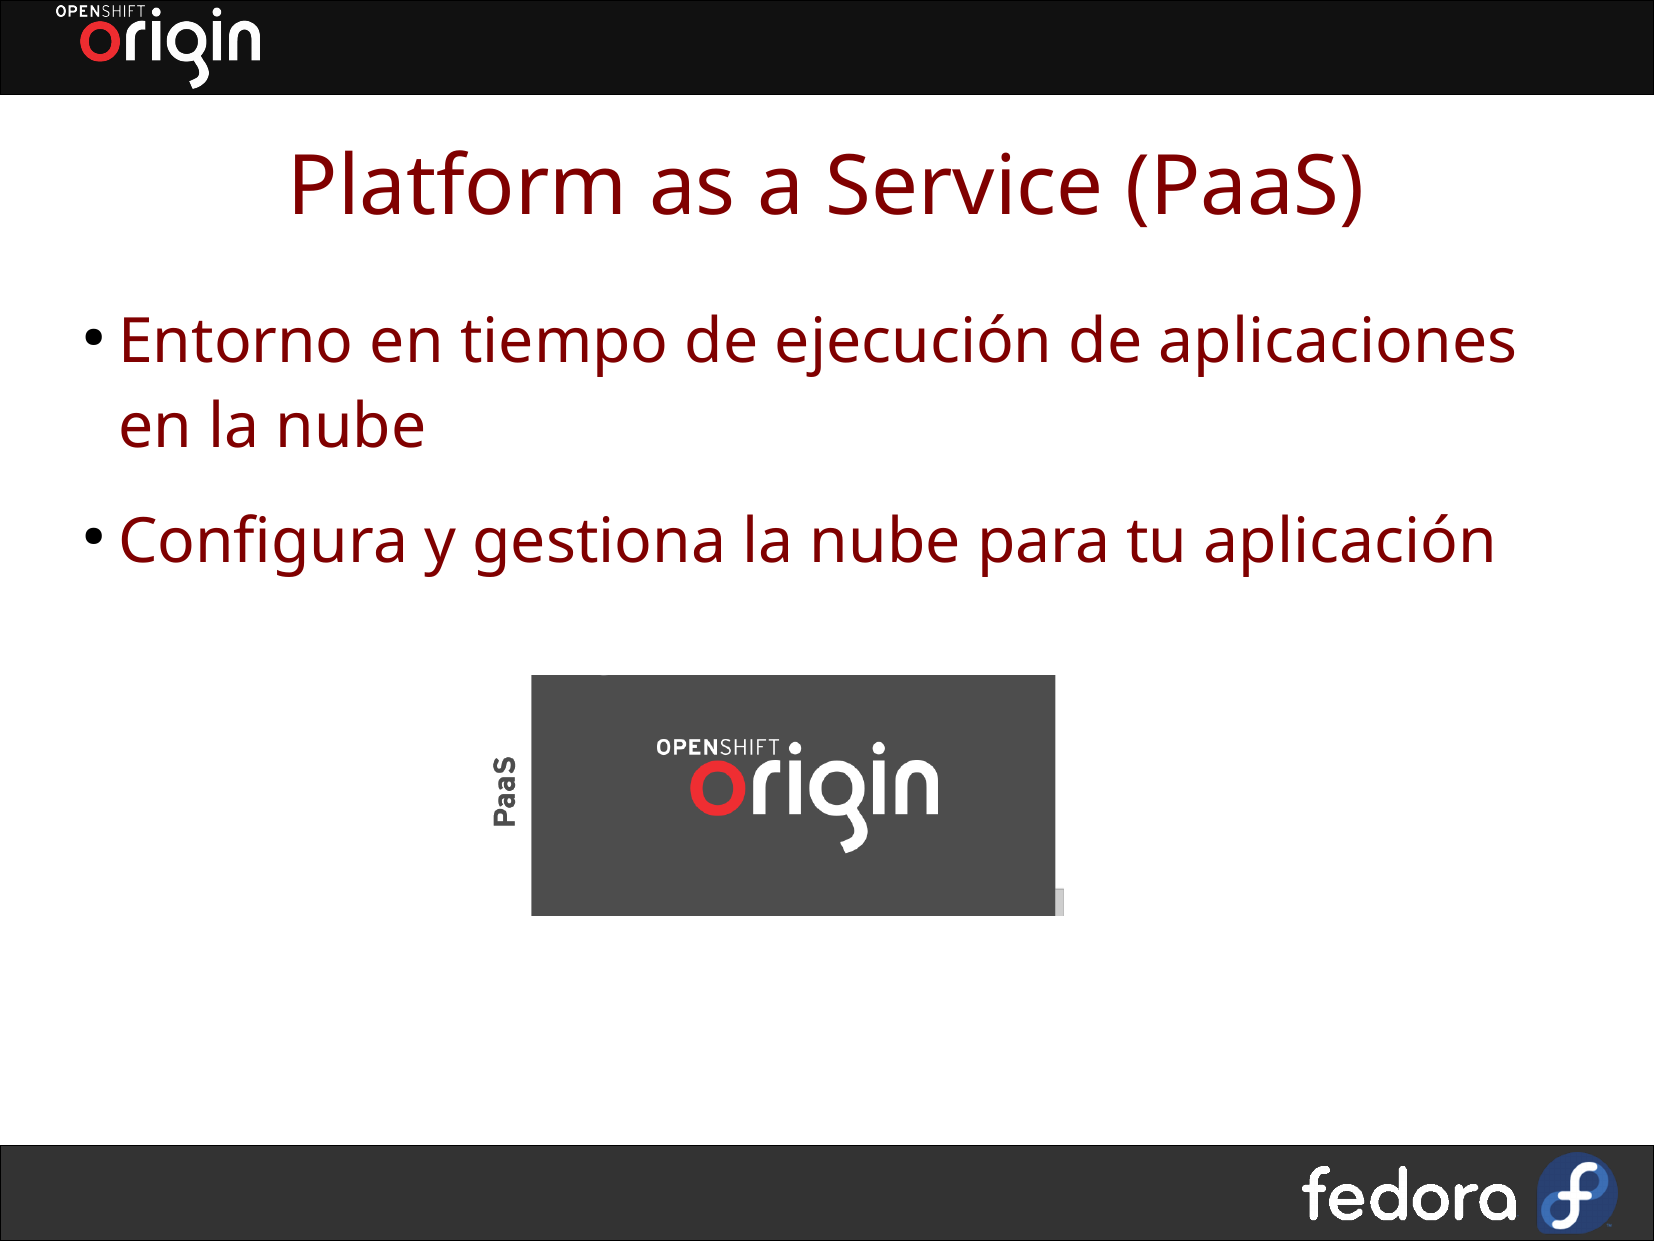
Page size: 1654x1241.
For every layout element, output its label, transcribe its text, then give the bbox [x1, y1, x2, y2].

picture [56, 5, 260, 89]
picture [1299, 1151, 1619, 1235]
picture [480, 675, 1078, 916]
title Platform as a Service (PaaS) [82, 78, 1571, 287]
subtitle Entorno en tiempo de ejecución de aplicaciones en la nube Configura y gestiona la nube para tu aplicación [82, 296, 1571, 1099]
